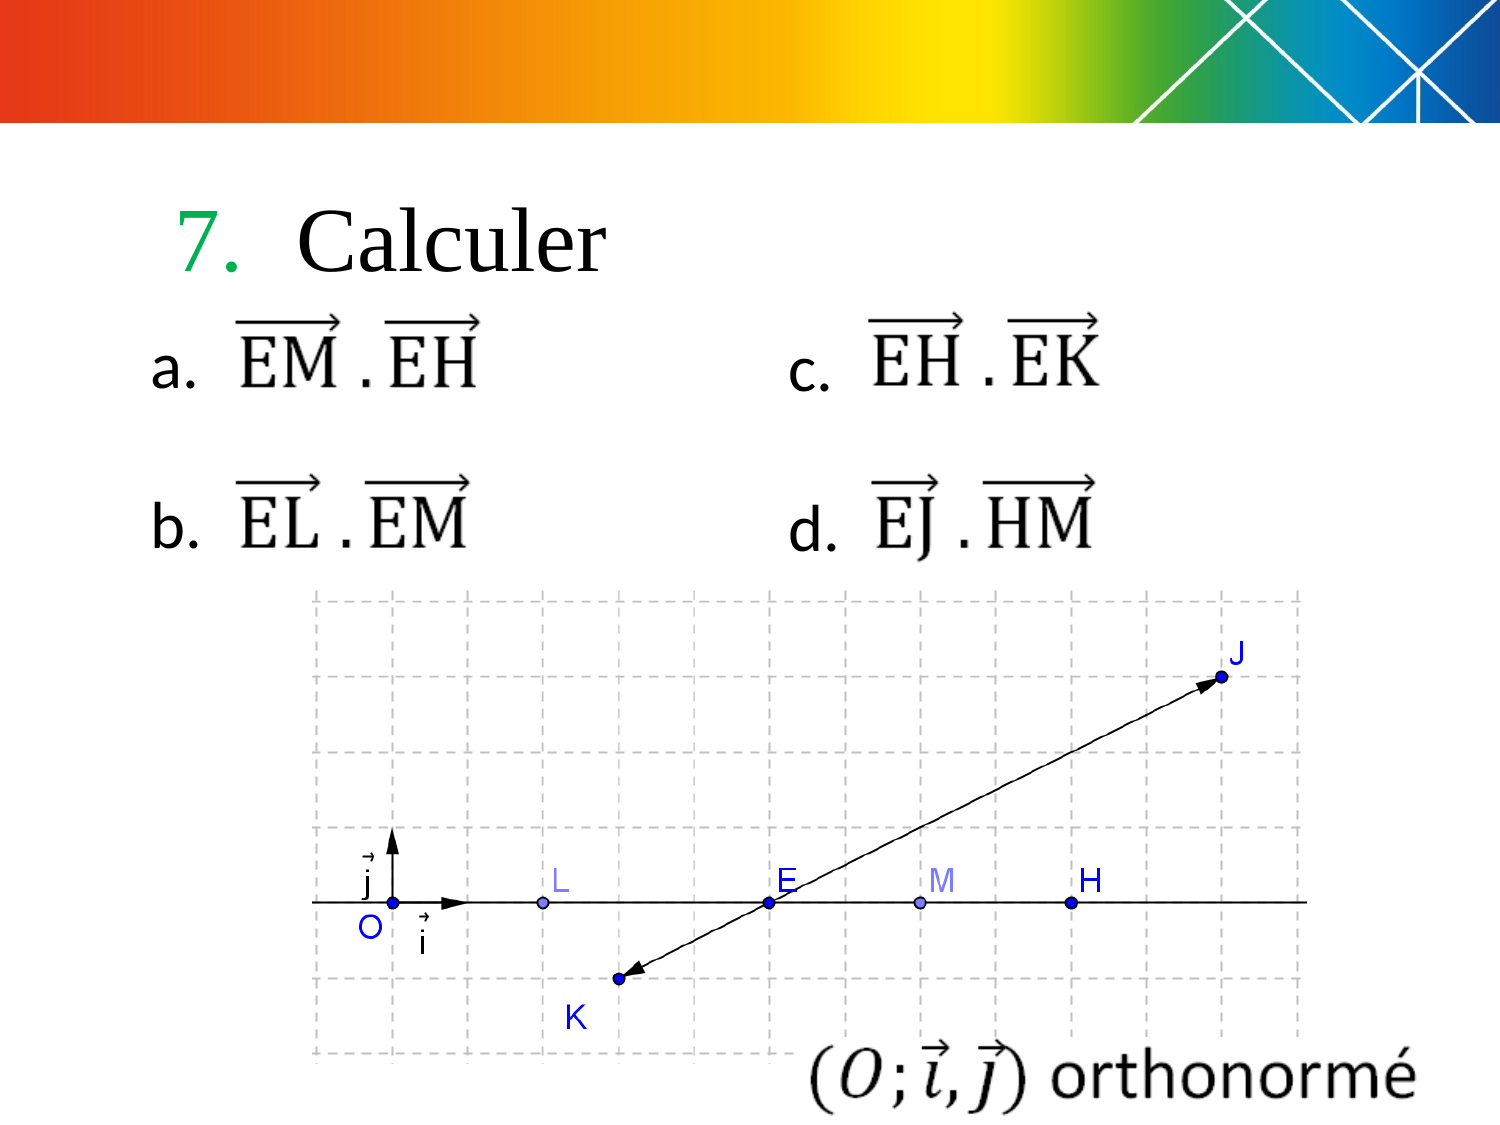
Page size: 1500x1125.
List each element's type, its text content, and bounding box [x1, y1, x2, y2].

picture [1340, 0, 1500, 123]
picture [312, 586, 1451, 1125]
picture [206, 302, 509, 408]
picture [222, 467, 491, 567]
picture [856, 467, 1118, 572]
picture [856, 302, 1119, 400]
text_box c. d. [773, 316, 1353, 573]
title Calculer [159, 163, 1425, 305]
text_box a. b. [135, 314, 715, 570]
picture [0, 0, 1359, 123]
